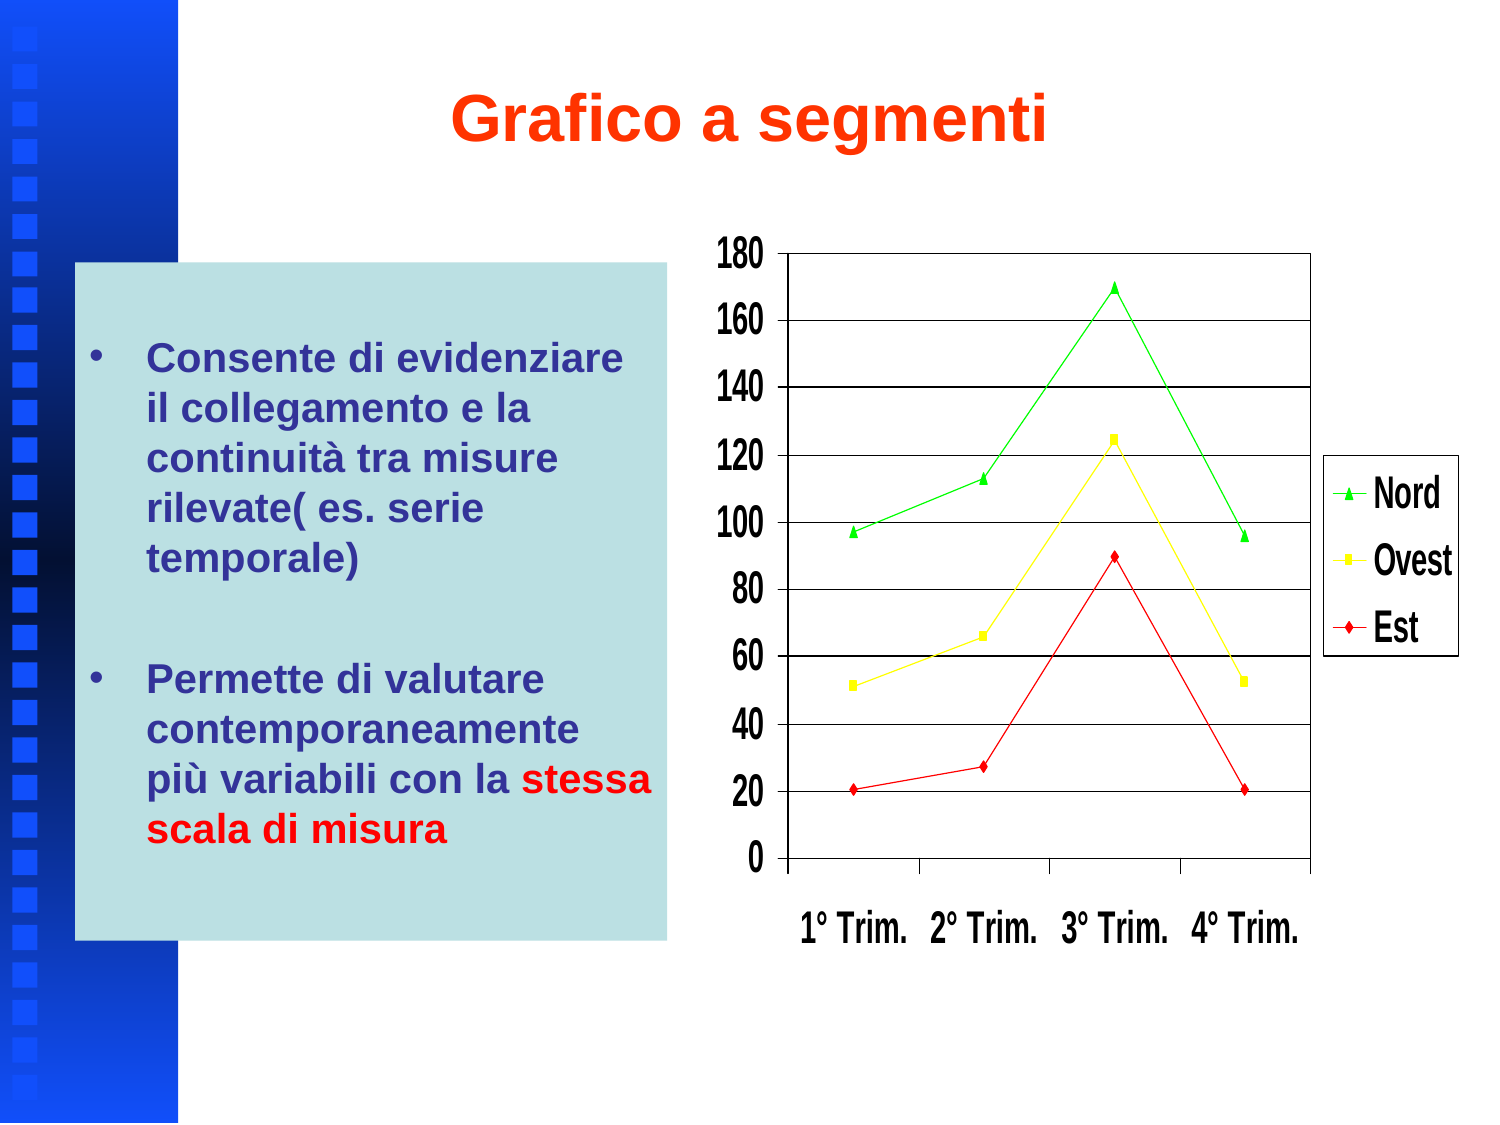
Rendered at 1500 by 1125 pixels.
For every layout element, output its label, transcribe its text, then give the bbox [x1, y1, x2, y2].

chart [693, 184, 1471, 1000]
title Grafico a segmenti [75, 45, 1426, 185]
list Consente di evidenziare il collegamento e la continuità tra misure rilevate( es. serie temporale) Permette di valutare contemporaneamente più variabili con la stessa scala di misura [75, 262, 668, 941]
